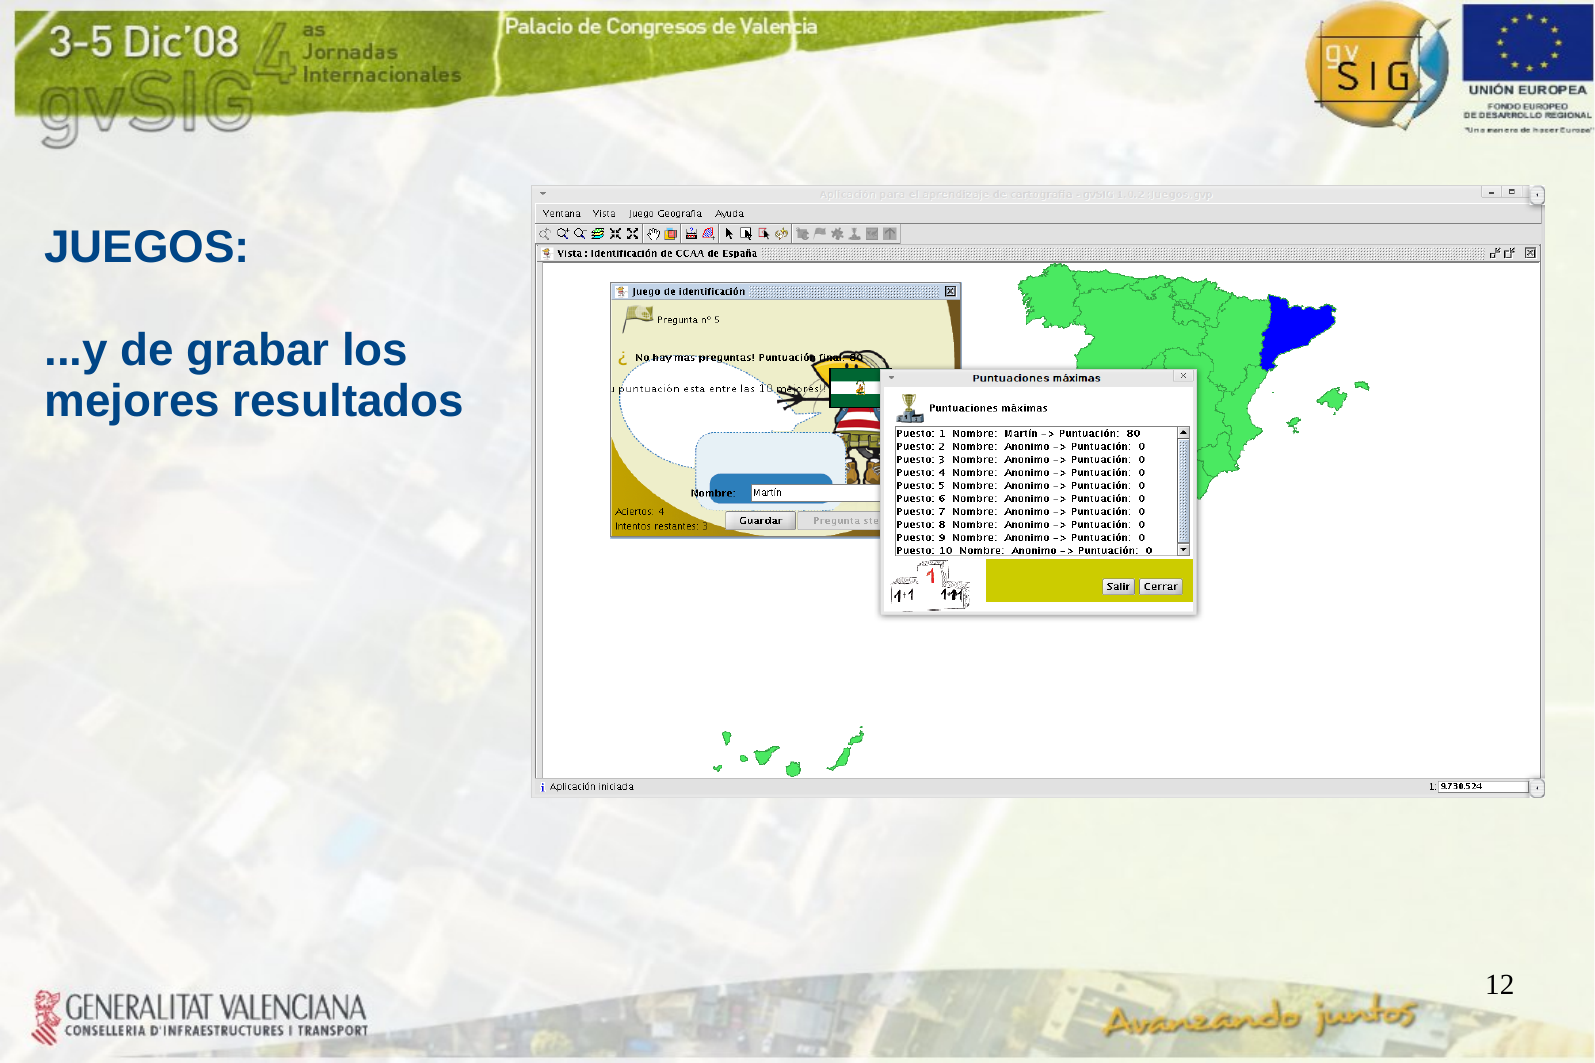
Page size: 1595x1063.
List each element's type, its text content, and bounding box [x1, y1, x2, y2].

text_box JUEGOS: ...y de grabar los mejores resultados [29, 214, 531, 592]
picture [0, 0, 1595, 1063]
